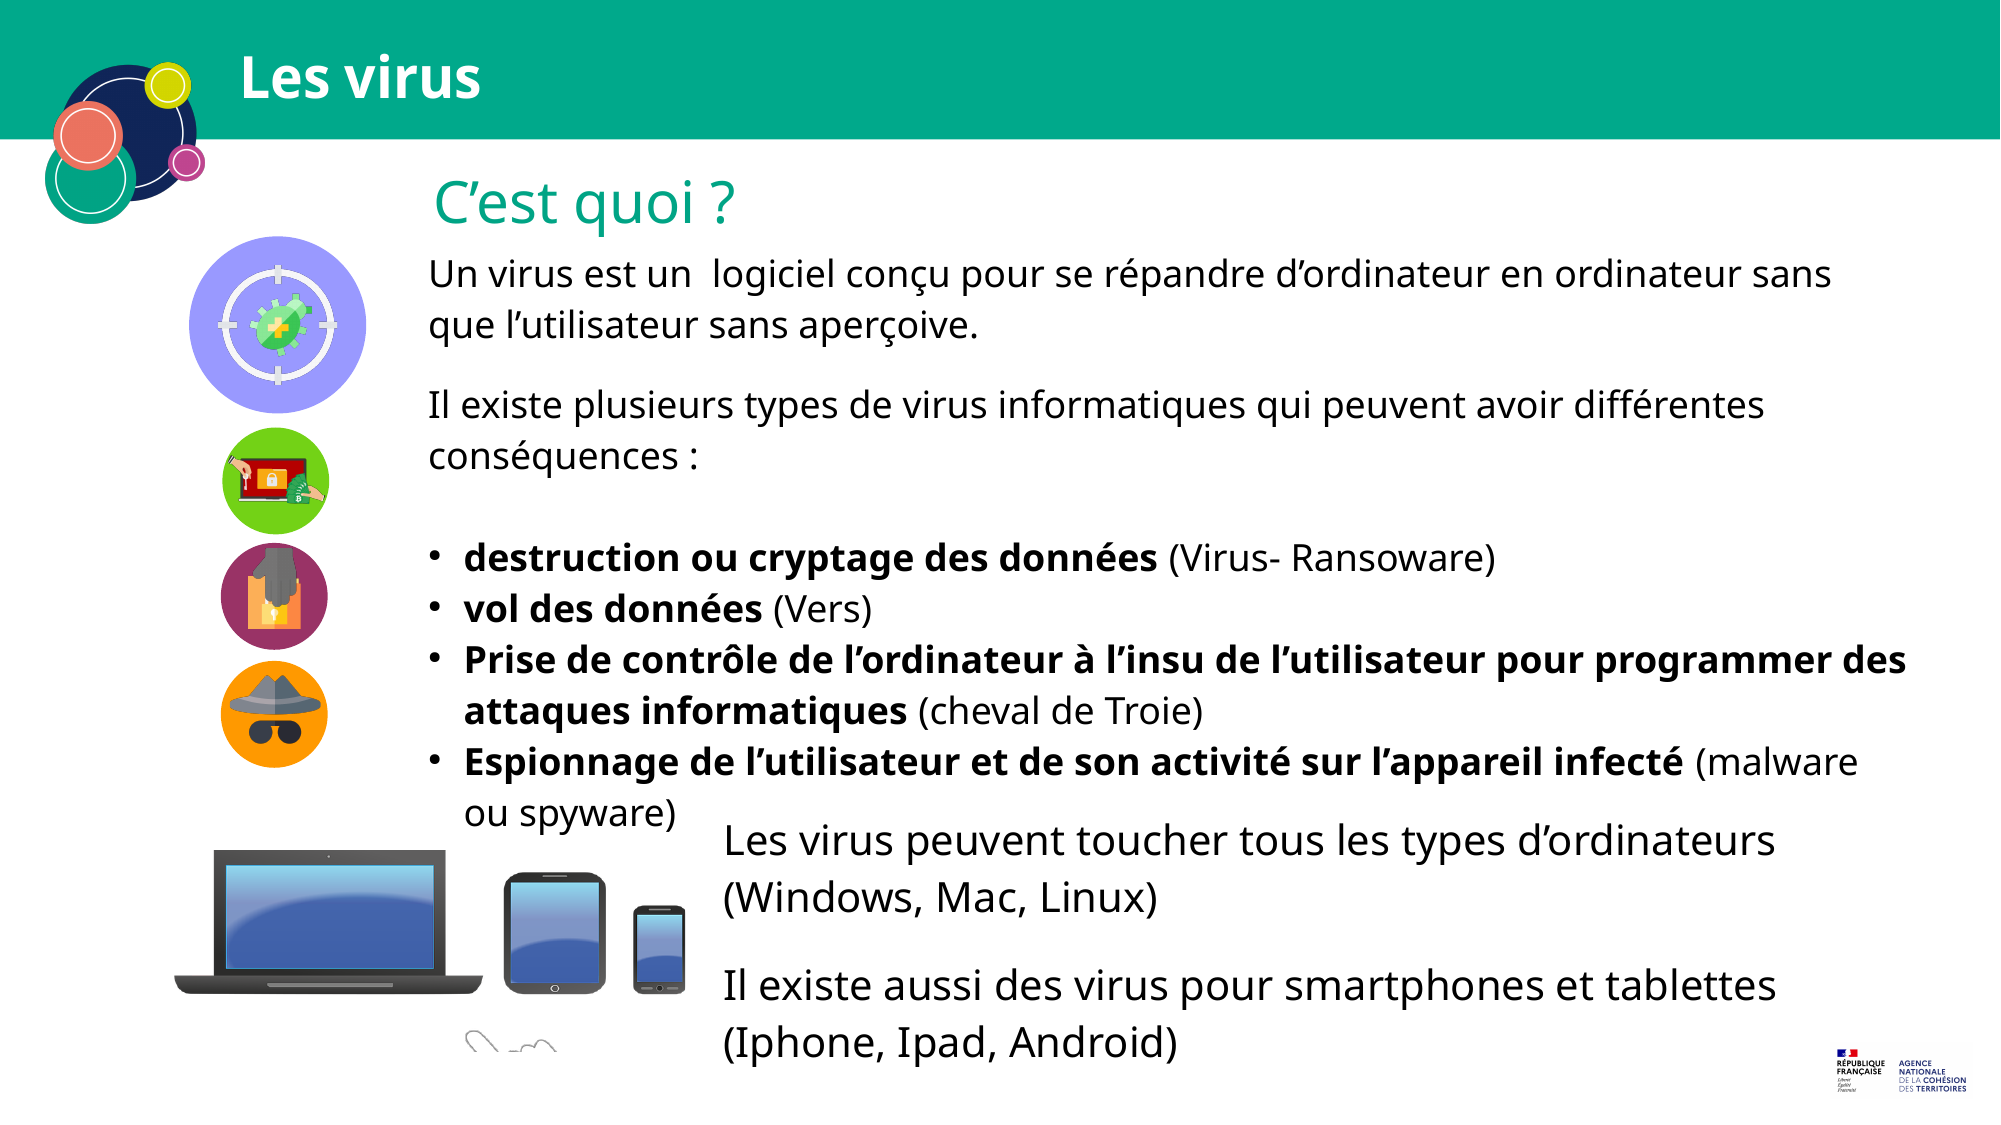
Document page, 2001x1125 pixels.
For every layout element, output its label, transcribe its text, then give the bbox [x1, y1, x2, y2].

picture [1830, 1042, 1973, 1099]
picture [220, 660, 328, 768]
picture [217, 427, 331, 535]
text_box Les virus [224, 33, 1960, 189]
text_box C’est quoi ? [354, 154, 815, 237]
text_box Les virus peuvent toucher tous les types d’ordinateurs (Windows, Mac, Linux) Il existe aussi des virus pour smartphones et tablettes (Iphone, Ipad, Android) [708, 803, 1961, 1039]
picture [220, 542, 328, 650]
picture [174, 850, 686, 1052]
text_box Un virus est un logiciel conçu pour se répandre d’ordinateur en ordinateur sans que l’utilisateur sans aperçoive. Il existe plusieurs types de virus informatiques qui peuvent avoir différentes conséquences : destruction ou cryptage des données (Virus- Ransoware) vol des données (Vers) Prise de contrôle de l’ordinateur à l’insu de l’utilisateur pour programmer des attaques informatiques (cheval de Troie) Espionnage de l’utilisateur et de son activité sur l’appareil infecté (malware ou spyware) [413, 240, 1926, 846]
picture [188, 236, 367, 414]
picture [45, 62, 205, 224]
